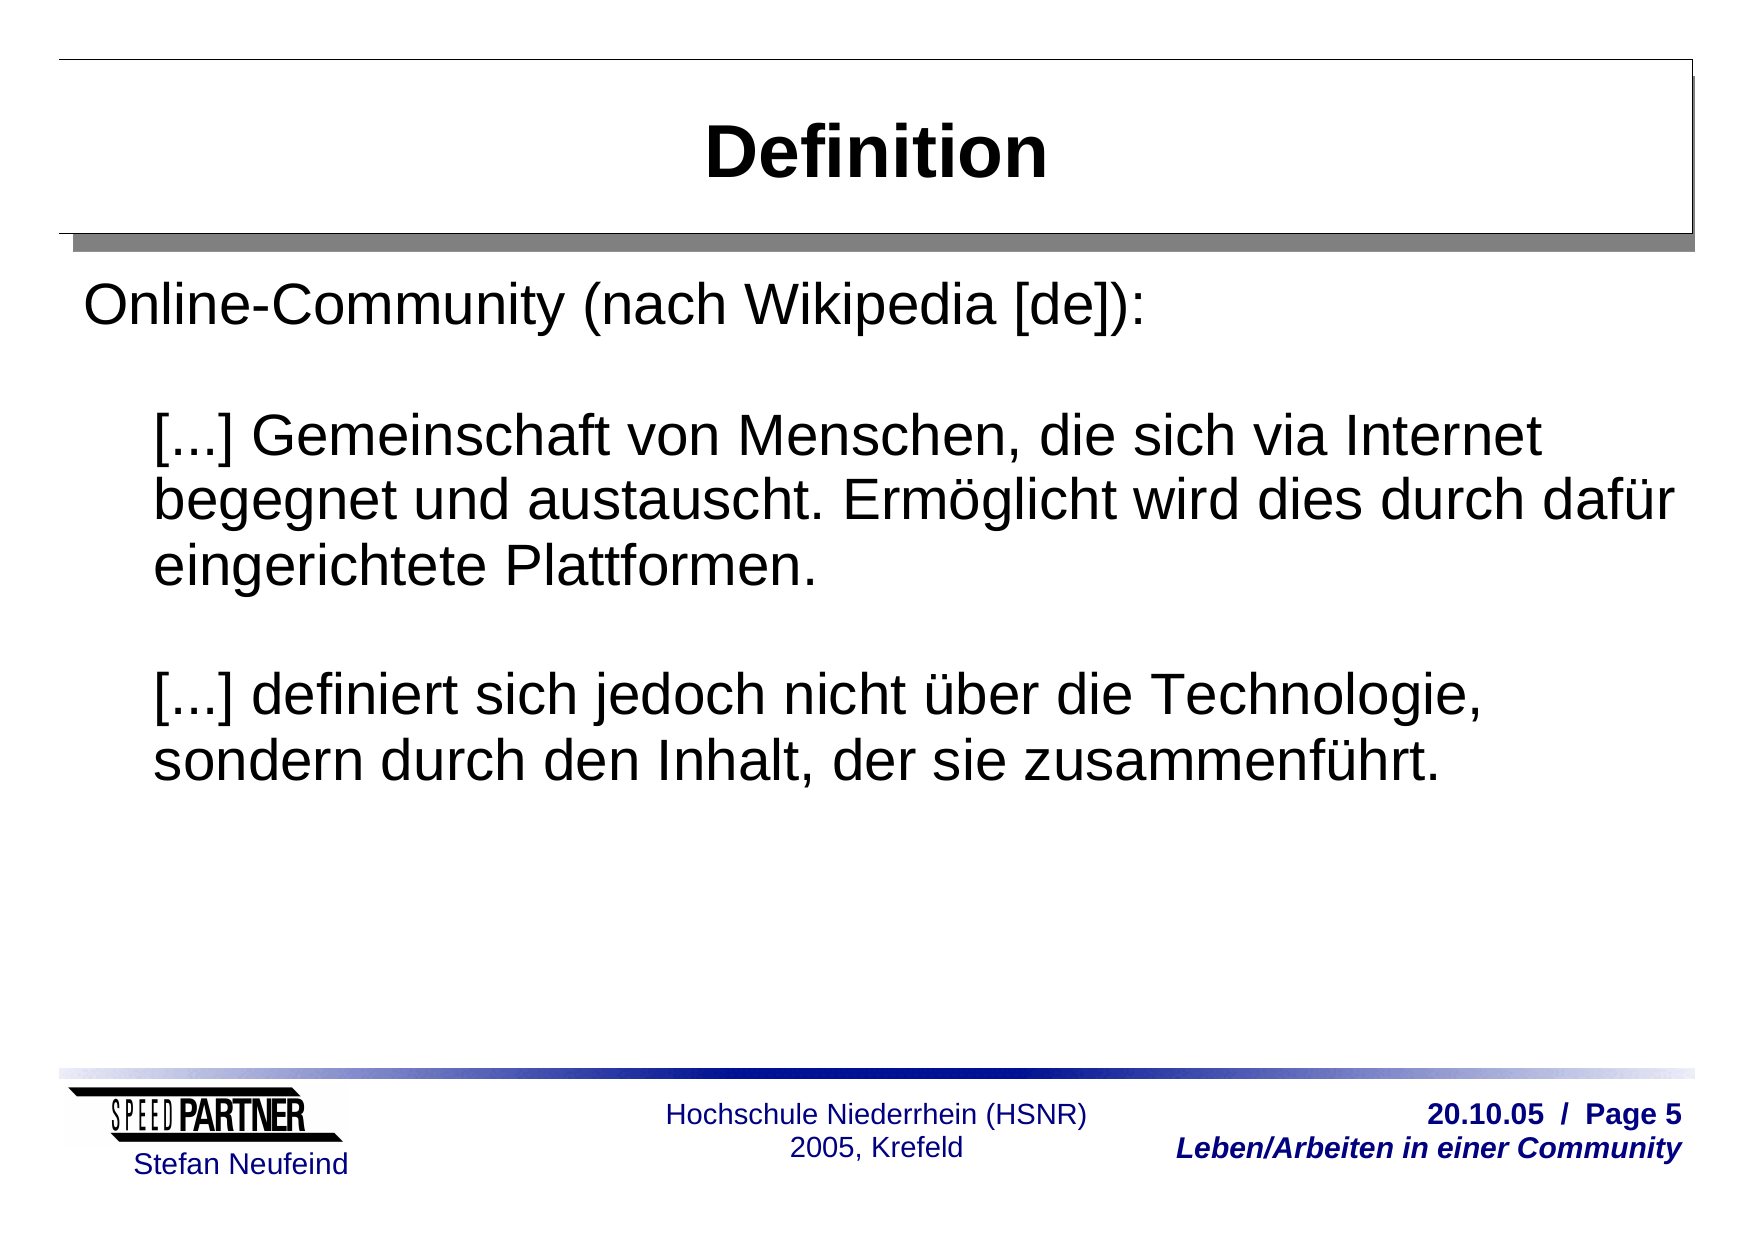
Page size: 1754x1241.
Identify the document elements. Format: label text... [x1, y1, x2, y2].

title Definition [59, 59, 1695, 244]
picture [64, 1082, 348, 1146]
picture [59, 1068, 1695, 1079]
list Online-Community (nach Wikipedia [de]): [...] Gemeinschaft von Menschen, die sich via Internet begegnet und austauscht. Ermöglicht wird dies durch dafür eingerichtete Plattformen. [...] definiert sich jedoch nicht über die Technologie, sondern durch den Inhalt, der sie zusammenführt. [71, 272, 1695, 1055]
